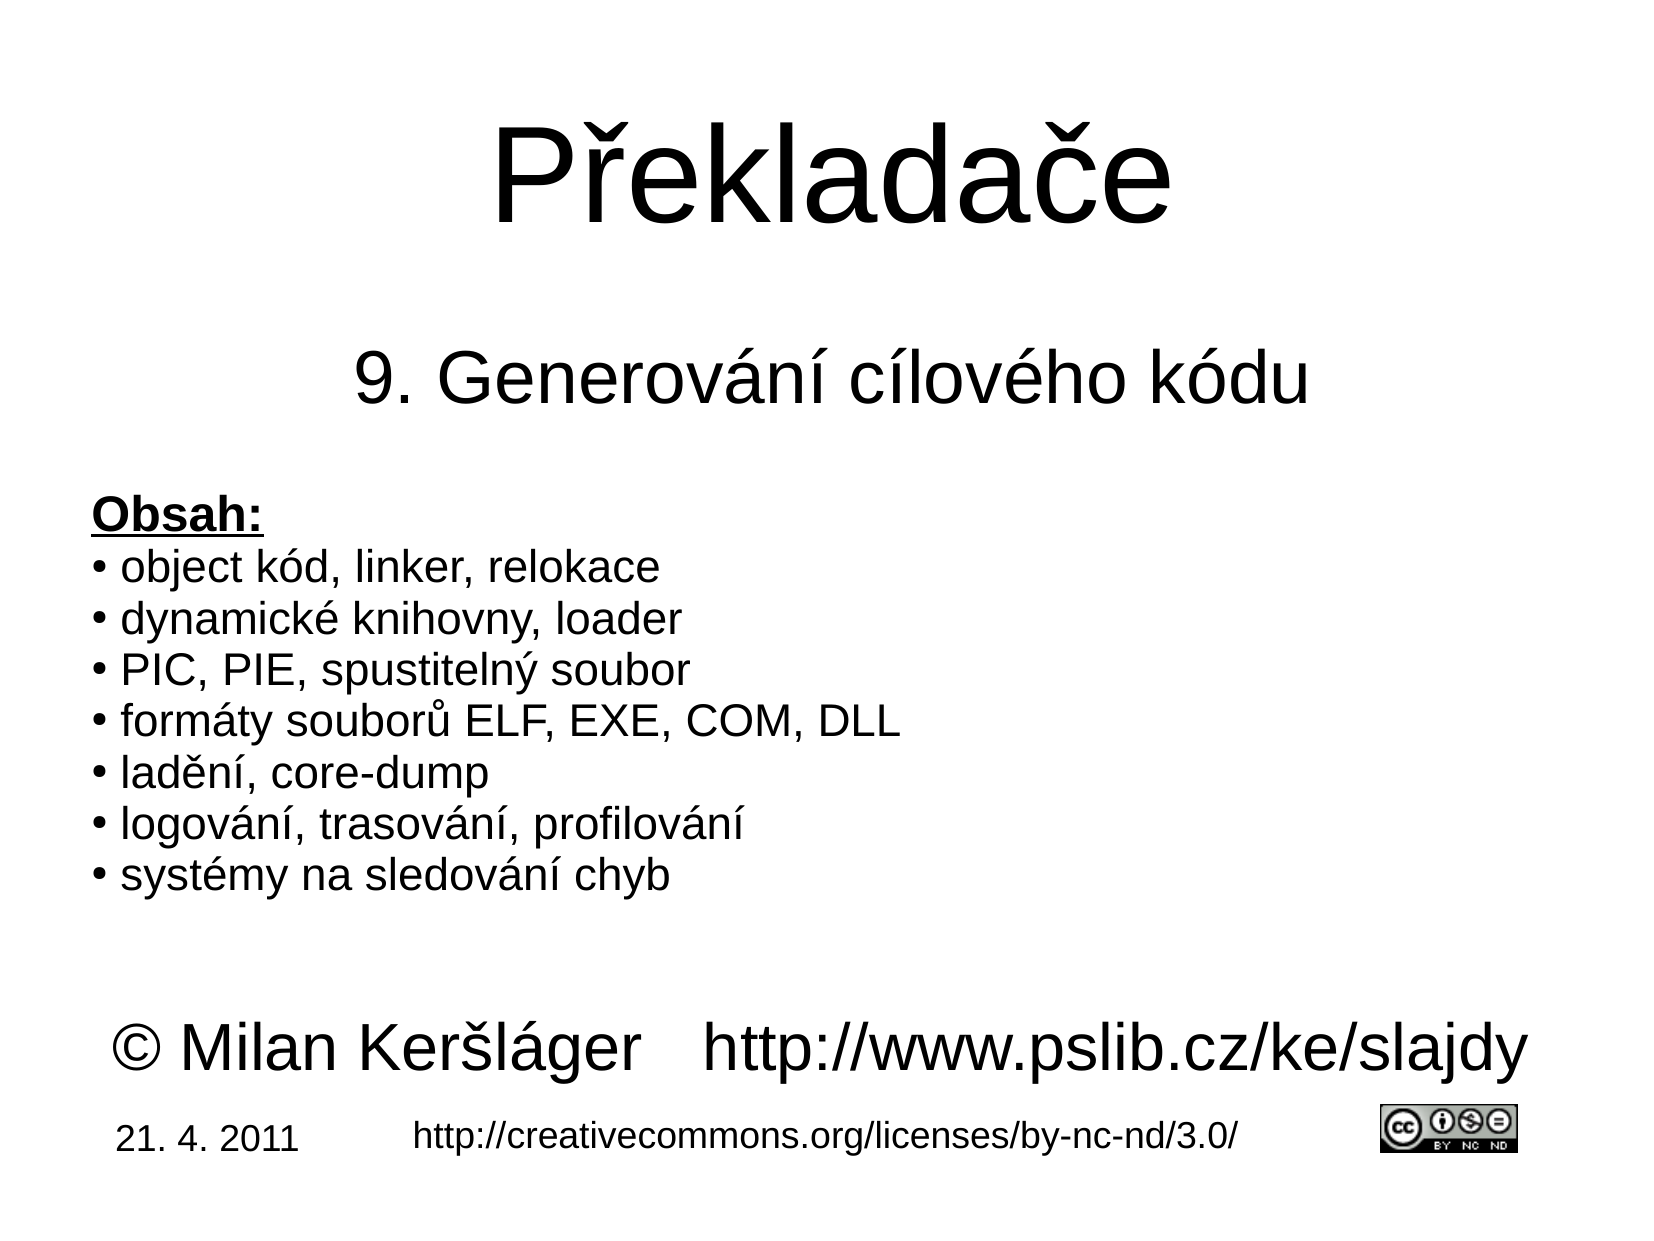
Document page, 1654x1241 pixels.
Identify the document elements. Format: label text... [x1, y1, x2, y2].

title Překladače 9. Generování cílového kódu [88, 56, 1577, 461]
text_box 21.4.2011 [100, 1110, 337, 1168]
text_box Obsah: object kód, linker, relokace dynamické knihovny, loader PIC, PIE, spustitelný soubor formáty souborů ELF, EXE, COM, DLL ladění, core-dump logování, trasování, profilování systémy na sledování chyb [76, 478, 1583, 908]
text_box http://creativecommons.org/licenses/by-nc-nd/3.0/ [339, 1107, 1313, 1165]
list © Milan Keršláger http://www.pslib.cz/ke/slajdy [76, 1009, 1565, 1087]
picture [1380, 1104, 1518, 1153]
